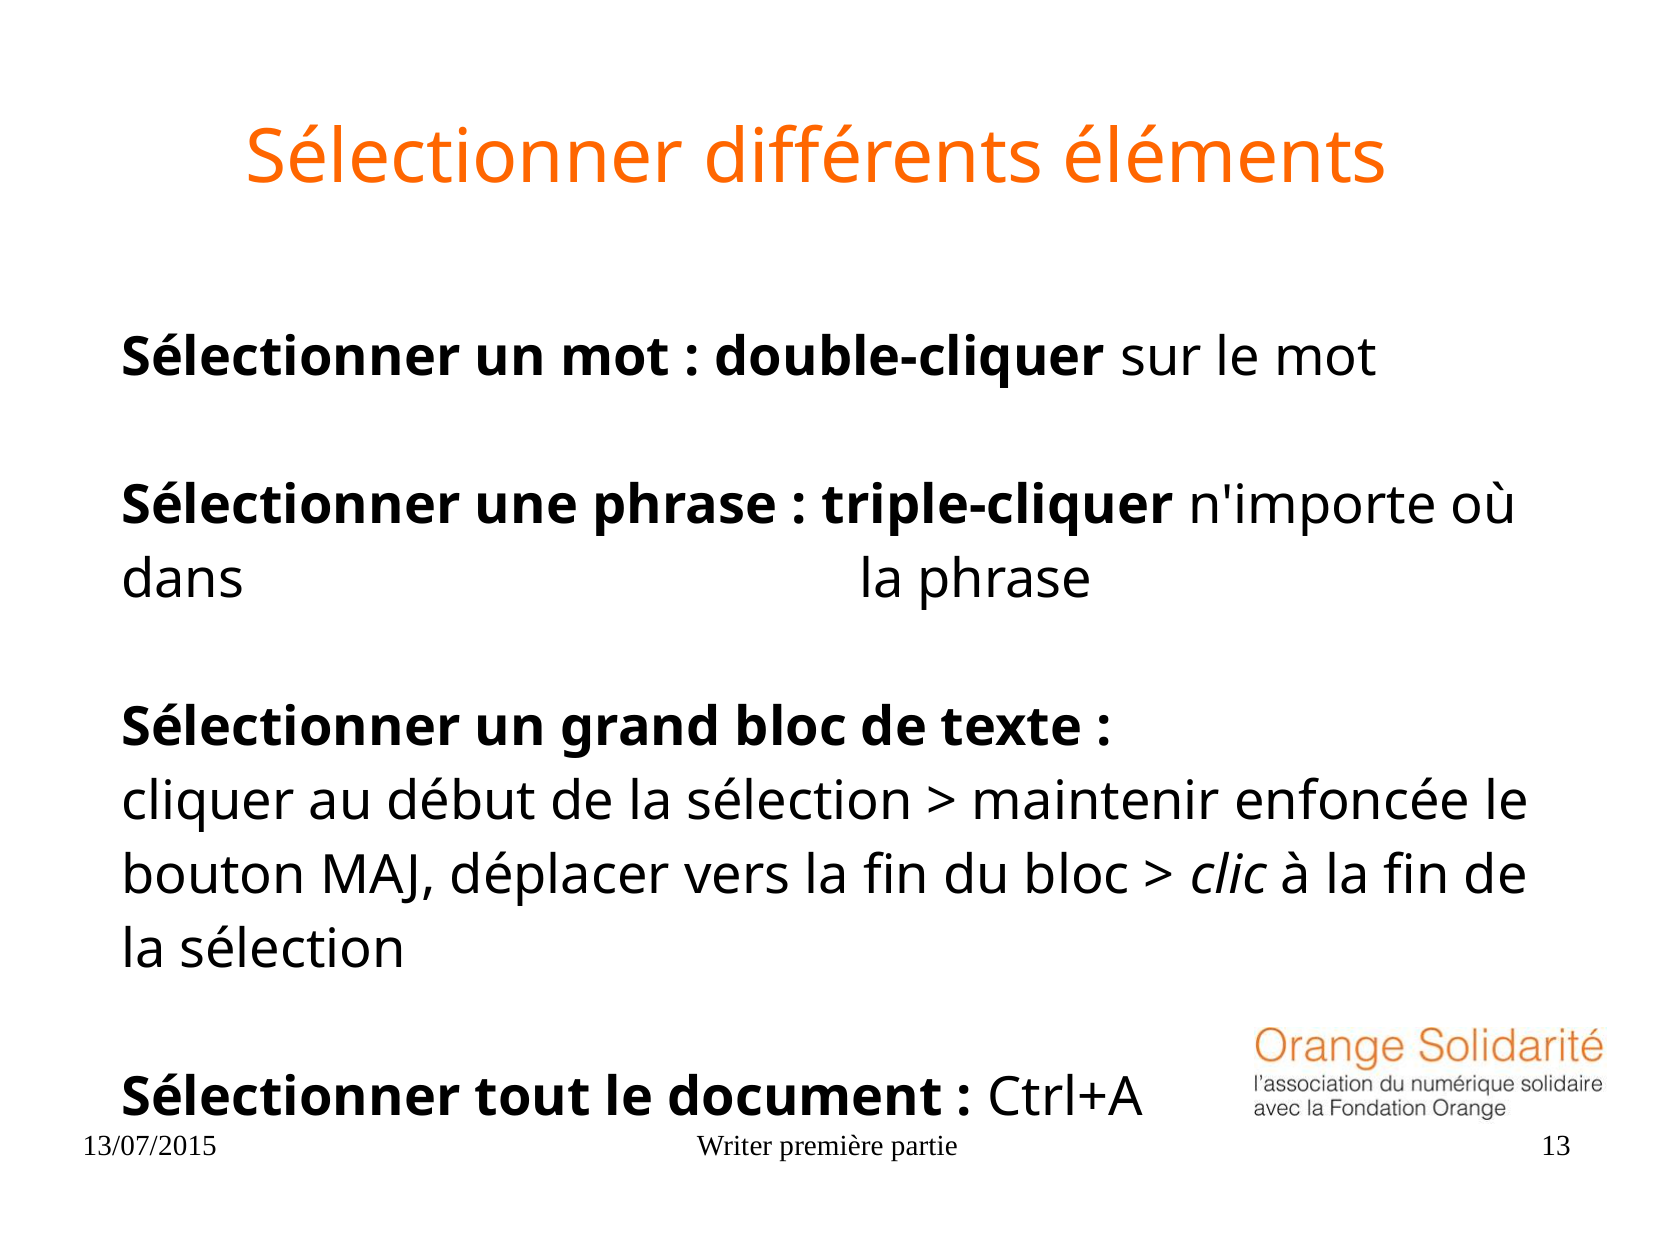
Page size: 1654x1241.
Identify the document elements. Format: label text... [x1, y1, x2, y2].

text_box Sélectionner un mot : double-cliquer sur le mot Sélectionner une phrase : triple-cliquer n'importe où dans la phrase Sélectionner un grand bloc de texte : cliquer au début de la sélection > maintenir enfoncée le bouton MAJ, déplacer vers la fin du bloc > clic à la fin de la sélection Sélectionner tout le document : Ctrl+A [106, 236, 1548, 1084]
picture [1254, 1027, 1607, 1126]
title Sélectionner différents éléments [82, 49, 1571, 257]
